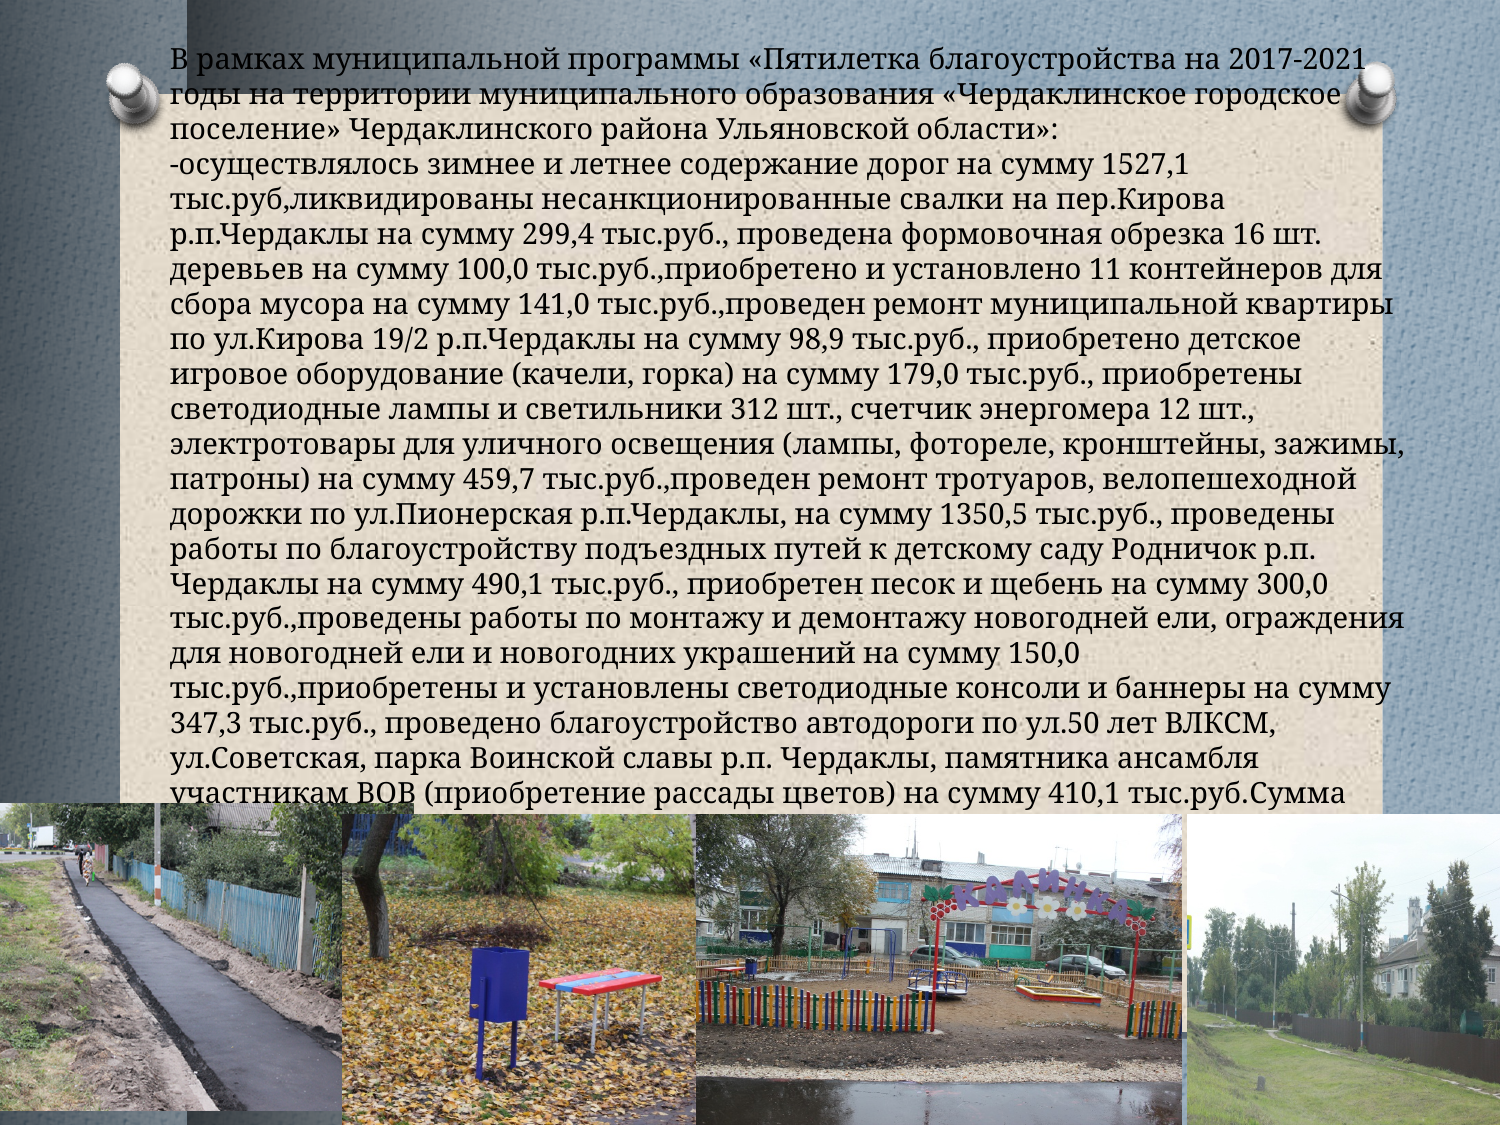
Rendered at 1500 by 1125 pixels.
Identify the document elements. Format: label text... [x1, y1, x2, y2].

picture [831, 94, 839, 103]
text_box В рамках муниципальной программы «Пятилетка благоустройства на 2017-2021 годы на территории муниципального образования «Чердаклинское городское поселение» Чердаклинского района Ульяновской области»: -осуществлялось зимнее и летнее содержание дорог на сумму 1527,1 тыс.руб,ликвидированы несанкционированные свалки на пер.Кирова р.п.Чердаклы на сумму 299,4 тыс.руб., проведена формовочная обрезка 16 шт. деревьев на сумму 100,0 тыс.руб.,приобретено и установлено 11 контейнеров для сбора мусора на сумму 141,0 тыс.руб.,проведен ремонт муниципальной квартиры по ул.Кирова 19/2 р.п.Чердаклы на сумму 98,9 тыс.руб., приобретено детское игровое оборудование (качели, горка) на сумму 179,0 тыс.руб., приобретены светодиодные лампы и светильники 312 шт., счетчик энергомера 12 шт., электротовары для уличного освещения (лампы, фотореле, кронштейны, зажимы, патроны) на сумму 459,7 тыс.руб.,проведен ремонт тротуаров, велопешеходной дорожки по ул.Пионерская р.п.Чердаклы, на сумму 1350,5 тыс.руб., проведены работы по благоустройству подъездных путей к детскому саду Родничок р.п. Чердаклы на сумму 490,1 тыс.руб., приобретен песок и щебень на сумму 300,0 тыс.руб.,проведены работы по монтажу и демонтажу новогодней ели, ограждения для новогодней ели и новогодних украшений на сумму 150,0 тыс.руб.,приобретены и установлены светодиодные консоли и баннеры на сумму 347,3 тыс.руб., проведено благоустройство автодороги по ул.50 лет ВЛКСМ, ул.Советская, парка Воинской славы р.п. Чердаклы, памятника ансамбля участникам ВОВ (приобретение рассады цветов) на сумму 410,1 тыс.руб.Сумма исполнения составила 9715,3 тыс.руб. [155, 147, 1431, 738]
picture [272, 96, 279, 102]
picture [658, 97, 665, 103]
picture [800, 96, 807, 102]
picture [330, 94, 337, 102]
picture [400, 94, 408, 103]
picture [419, 94, 426, 102]
picture [204, 94, 211, 103]
picture [724, 94, 732, 103]
picture [748, 94, 756, 103]
picture [850, 97, 857, 103]
picture [187, 94, 195, 103]
picture [0, 0, 1500, 1125]
picture [621, 96, 628, 102]
picture [348, 94, 355, 102]
picture [176, 59, 183, 68]
picture [564, 94, 572, 103]
picture [765, 94, 773, 103]
picture [693, 94, 701, 103]
picture [784, 94, 791, 102]
